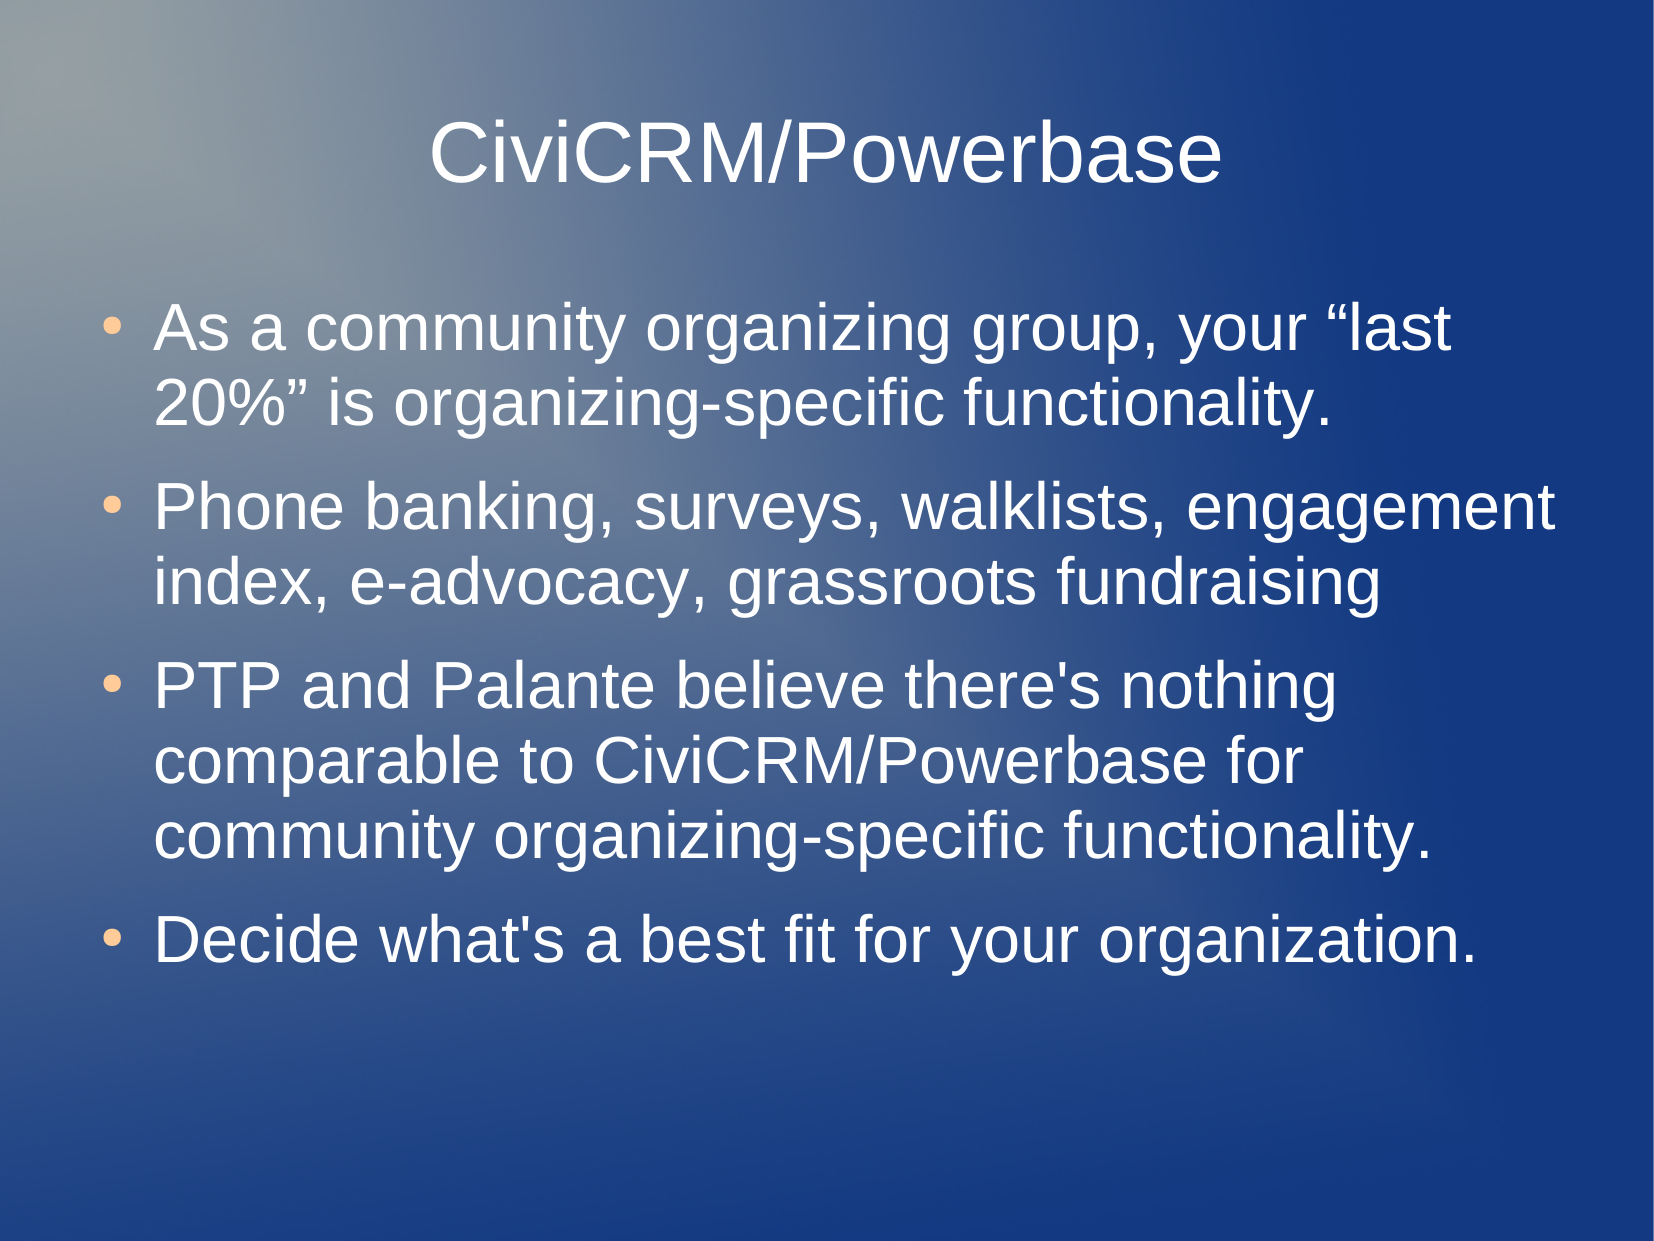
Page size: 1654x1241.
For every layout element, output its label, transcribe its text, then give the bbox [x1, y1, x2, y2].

title CiviCRM/Powerbase [82, 49, 1571, 257]
picture [0, 0, 1654, 1241]
list As a community organizing group, your “last 20%” is organizing-specific functionality. Phone banking, surveys, walklists, engagement index, e-advocacy, grassroots fundraising PTP and Palante believe there's nothing comparable to CiviCRM/Powerbase for community organizing-specific functionality. Decide what's a best fit for your organization. [82, 290, 1571, 1010]
